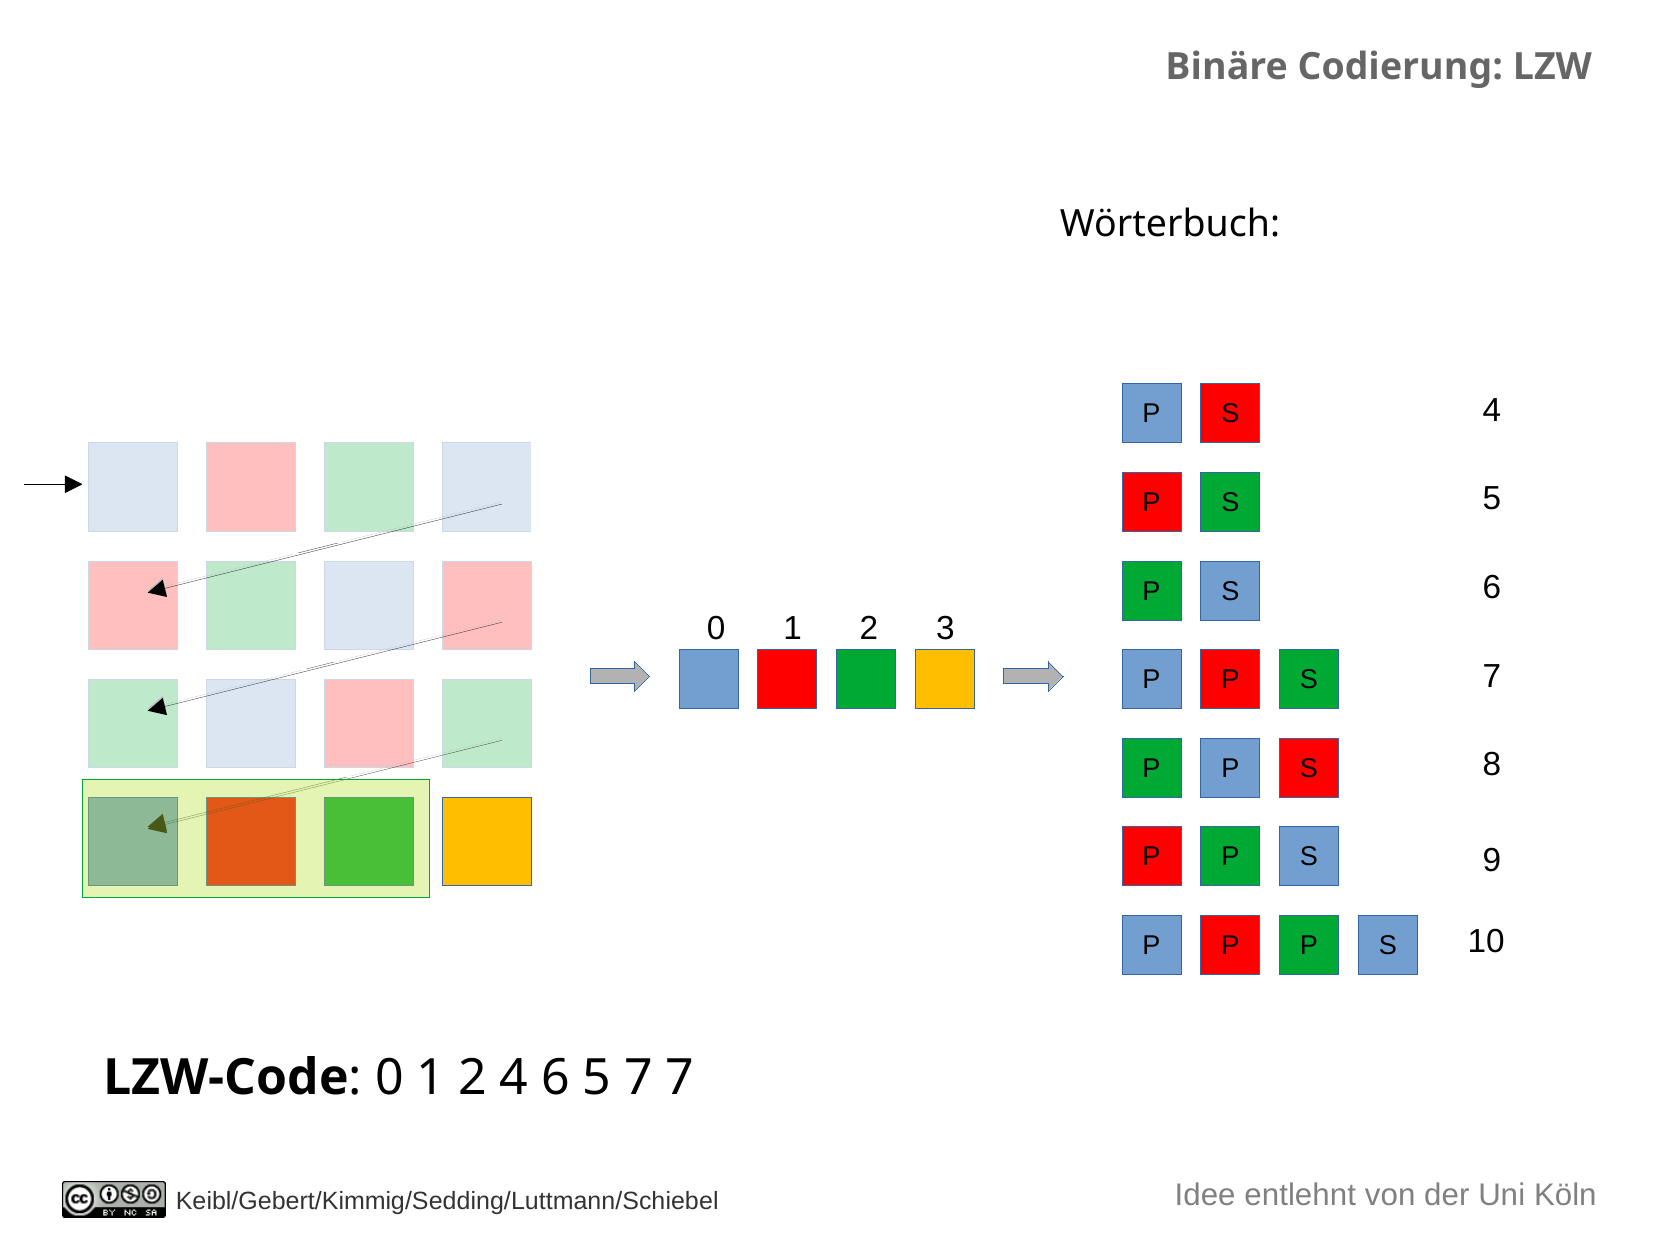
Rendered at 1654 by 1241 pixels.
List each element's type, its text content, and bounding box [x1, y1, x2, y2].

text_box P [1200, 649, 1260, 709]
text_box S [1358, 915, 1418, 975]
text_box 4 [1467, 383, 1506, 436]
text_box 0 [692, 602, 731, 655]
text_box [836, 649, 896, 709]
text_box Idee entlehnt von der Uni Köln [1145, 1169, 1613, 1219]
text_box [82, 779, 430, 898]
text_box [442, 797, 532, 886]
text_box P [1200, 738, 1260, 798]
text_box P [1122, 561, 1182, 621]
text_box Wörterbuch: [1045, 189, 1548, 246]
text_box 9 [1467, 833, 1506, 886]
text_box [82, 434, 532, 543]
text_box P [1279, 915, 1339, 975]
text_box 7 [1467, 649, 1506, 702]
text_box [83, 553, 554, 662]
text_box 8 [1467, 738, 1506, 791]
text_box [1003, 661, 1064, 692]
text_box 10 [1452, 915, 1536, 975]
text_box 2 [844, 602, 884, 655]
text_box P [1122, 738, 1182, 798]
text_box S [1279, 738, 1339, 798]
text_box 3 [921, 602, 960, 655]
text_box S [1279, 826, 1339, 886]
text_box 1 [768, 602, 807, 655]
text_box S [1200, 561, 1260, 621]
text_box S [1200, 383, 1260, 443]
text_box LZW-Code: 0 1 2 4 6 5 7 7 [88, 1033, 1565, 1105]
text_box P [1122, 826, 1182, 886]
text_box P [1200, 826, 1260, 886]
picture [62, 1181, 166, 1218]
text_box [679, 649, 739, 709]
text_box P [1122, 649, 1182, 709]
text_box 5 [1467, 472, 1506, 525]
text_box Binäre Codierung: LZW [1150, 31, 1610, 83]
text_box 6 [1467, 561, 1506, 613]
text_box P [1200, 915, 1260, 975]
text_box [915, 649, 975, 709]
text_box S [1200, 472, 1260, 532]
text_box [590, 661, 650, 692]
text_box P [1122, 915, 1182, 975]
text_box S [1279, 649, 1339, 709]
text_box [71, 669, 562, 777]
text_box P [1122, 383, 1182, 443]
text_box P [1122, 472, 1182, 532]
text_box [757, 649, 817, 709]
